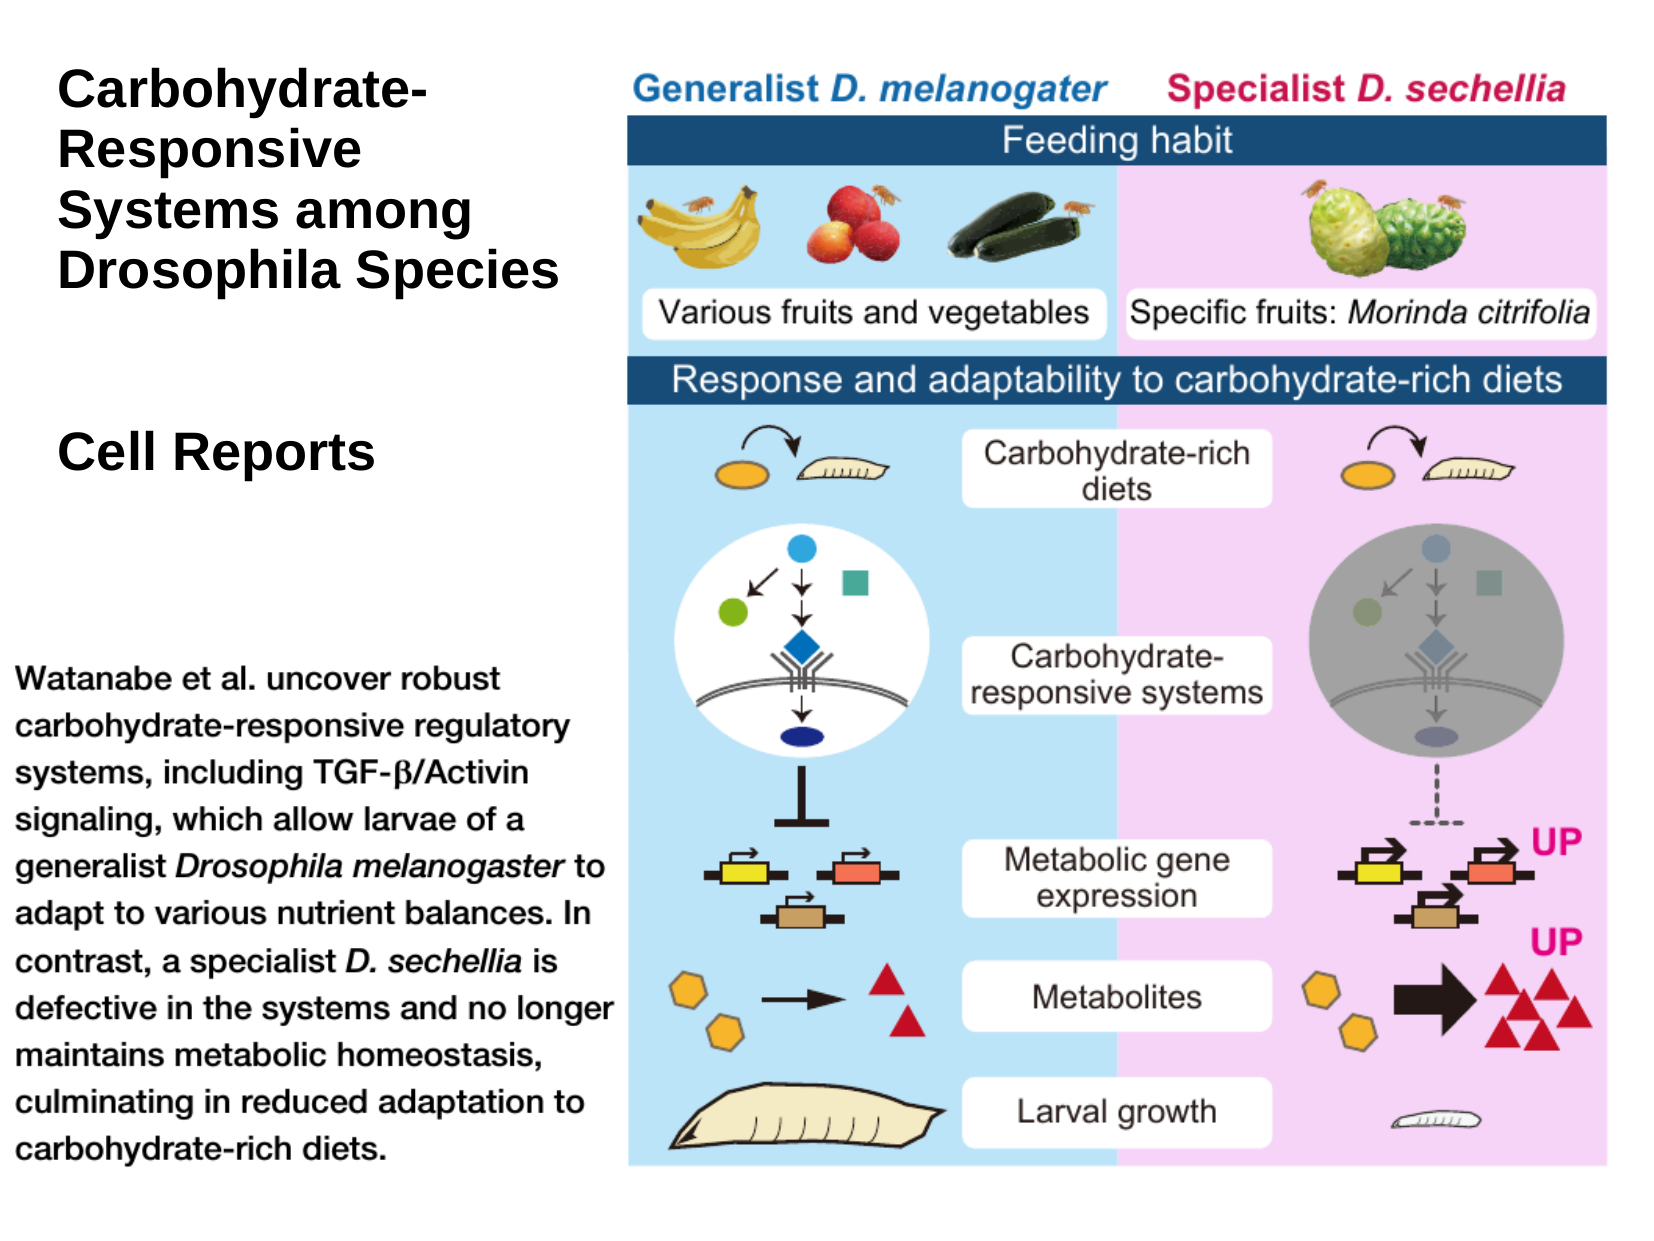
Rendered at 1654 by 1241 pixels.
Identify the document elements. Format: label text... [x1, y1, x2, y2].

picture [10, 64, 1618, 1176]
text_box Carbohydrate-Responsive Systems among Drosophila Species Cell Reports [42, 50, 582, 491]
